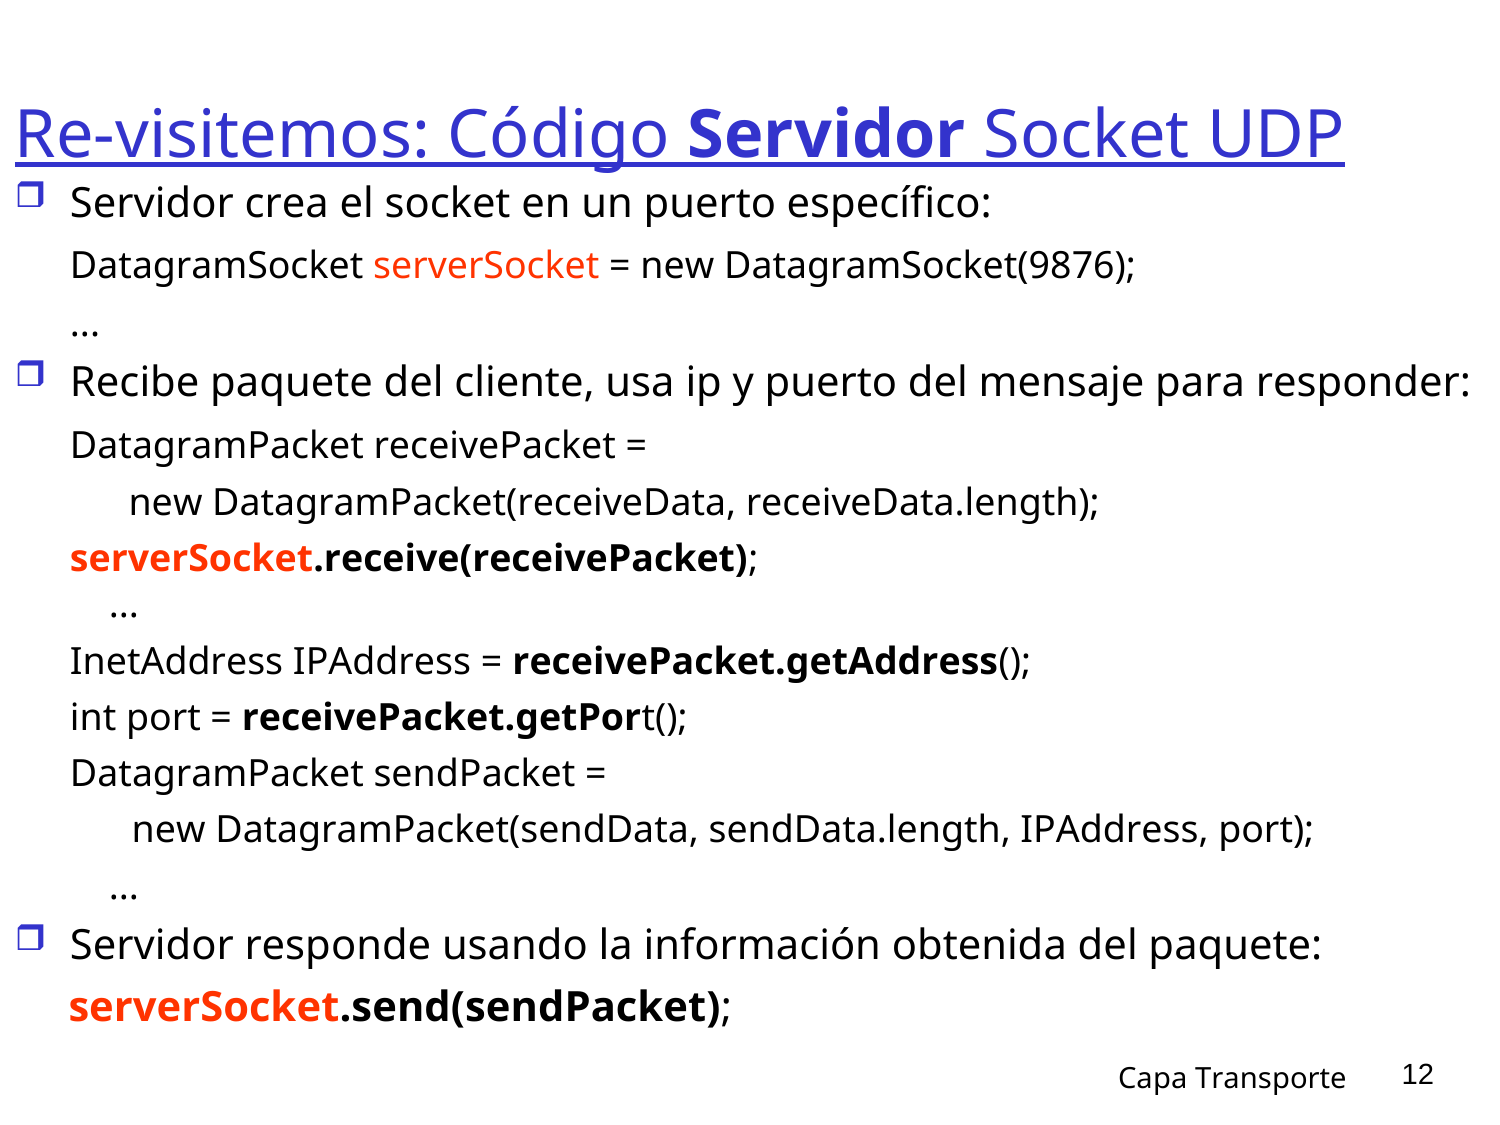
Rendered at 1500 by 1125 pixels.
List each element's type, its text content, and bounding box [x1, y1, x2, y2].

title Re-visitemos: Código Servidor Socket UDP [0, 37, 1500, 168]
list Servidor crea el socket en un puerto específico: DatagramSocket serverSocket = new DatagramSocket(9876); ... Recibe paquete del cliente, usa ip y puerto del mensaje para responder: DatagramPacket receivePacket = new DatagramPacket(receiveData, receiveData.length); serverSocket.receive(receivePacket); ... InetAddress IPAddress = receivePacket.getAddress(); int port = receivePacket.getPort(); DatagramPacket sendPacket = new DatagramPacket(sendData, sendData.length, IPAddress, port); ... Servidor responde usando la información obtenida del paquete: serverSocket.send(sendPacket); [0, 168, 1500, 1054]
